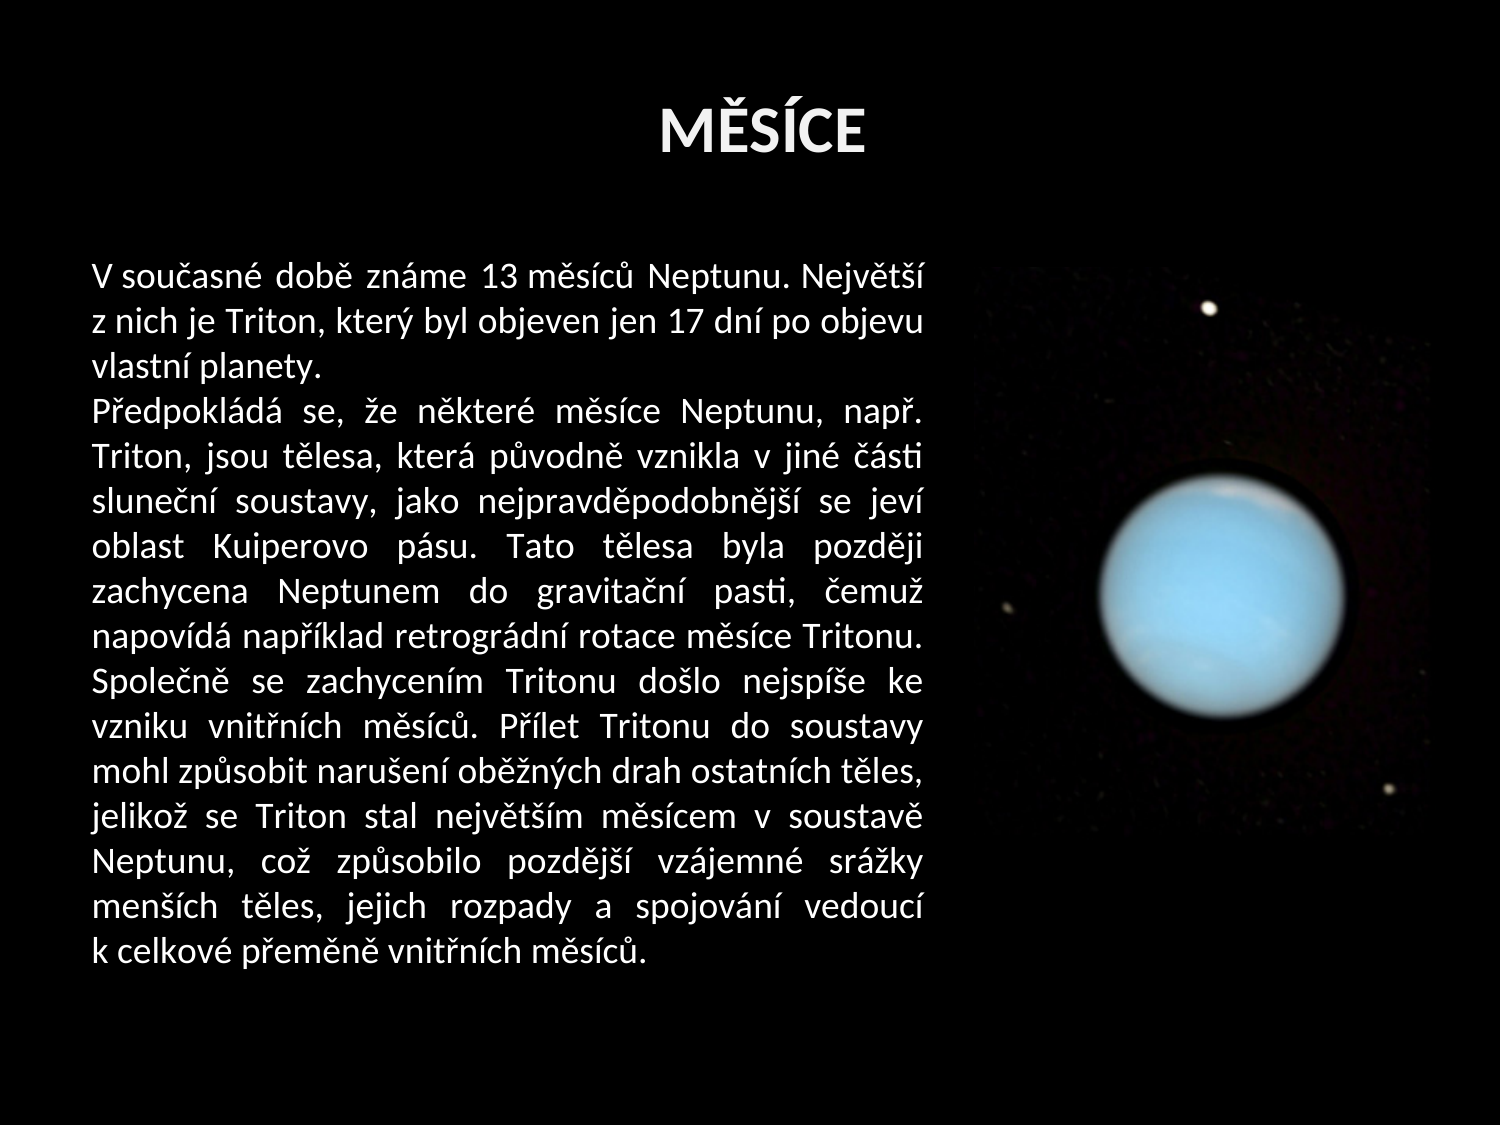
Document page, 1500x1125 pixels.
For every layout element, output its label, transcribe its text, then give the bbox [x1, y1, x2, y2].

text_box MĚSÍCE [644, 78, 882, 174]
text_box V současné době známe 13 měsíců Neptunu. Největší z nich je Triton, který byl objeven jen 17 dní po objevu vlastní planety. Předpokládá se, že některé měsíce Neptunu, např. Triton, jsou tělesa, která původně vznikla v jiné části sluneční soustavy, jako nejpravděpodobnější se jeví oblast Kuiperovo pásu. Tato tělesa byla později zachycena Neptunem do gravitační pasti, čemuž napovídá například retrográdní rotace měsíce Tritonu. Společně se zachycením Tritonu došlo nejspíše ke vzniku vnitřních měsíců. Přílet Tritonu do soustavy mohl způsobit narušení oběžných drah ostatních těles, jelikož se Triton stal největším měsícem v soustavě Neptunu, což způsobilo pozdější vzájemné srážky menších těles, jejich rozpady a spojování vedoucí k celkové přeměně vnitřních měsíců. [76, 243, 940, 979]
picture [974, 267, 1467, 897]
